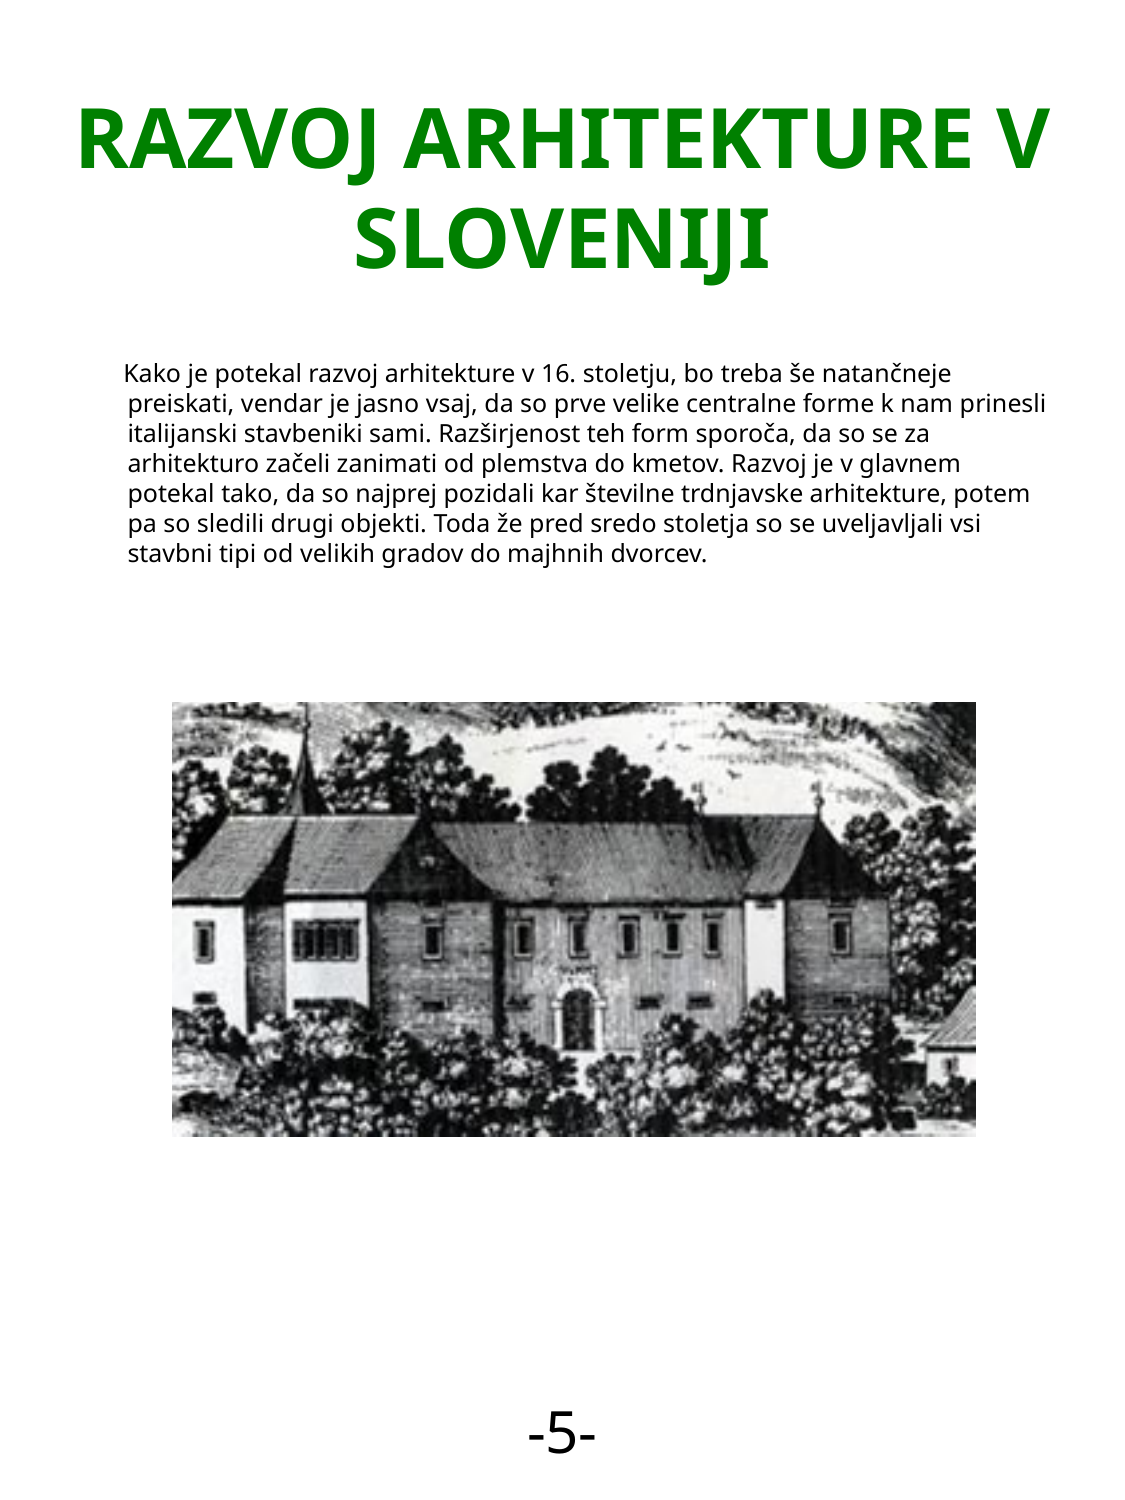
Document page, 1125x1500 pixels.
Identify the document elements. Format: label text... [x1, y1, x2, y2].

picture [172, 702, 976, 1137]
title RAZVOJ ARHITEKTURE V SLOVENIJI [56, 60, 1069, 311]
list Kako je potekal razvoj arhitekture v 16. stoletju, bo treba še natančneje preiskati, vendar je jasno vsaj, da so prve velike centralne forme k nam prinesli italijanski stavbeniki sami. Razširjenost teh form sporoča, da so se za arhitekturo začeli zanimati od plemstva do kmetov. Razvoj je v glavnem potekal tako, da so najprej pozidali kar številne trdnjavske arhitekture, potem pa so sledili drugi objekti. Toda že pred sredo stoletja so se uveljavljali vsi stavbni tipi od velikih gradov do majhnih dvorcev. [56, 350, 1071, 1340]
text_box -5- [0, 1387, 1125, 1473]
